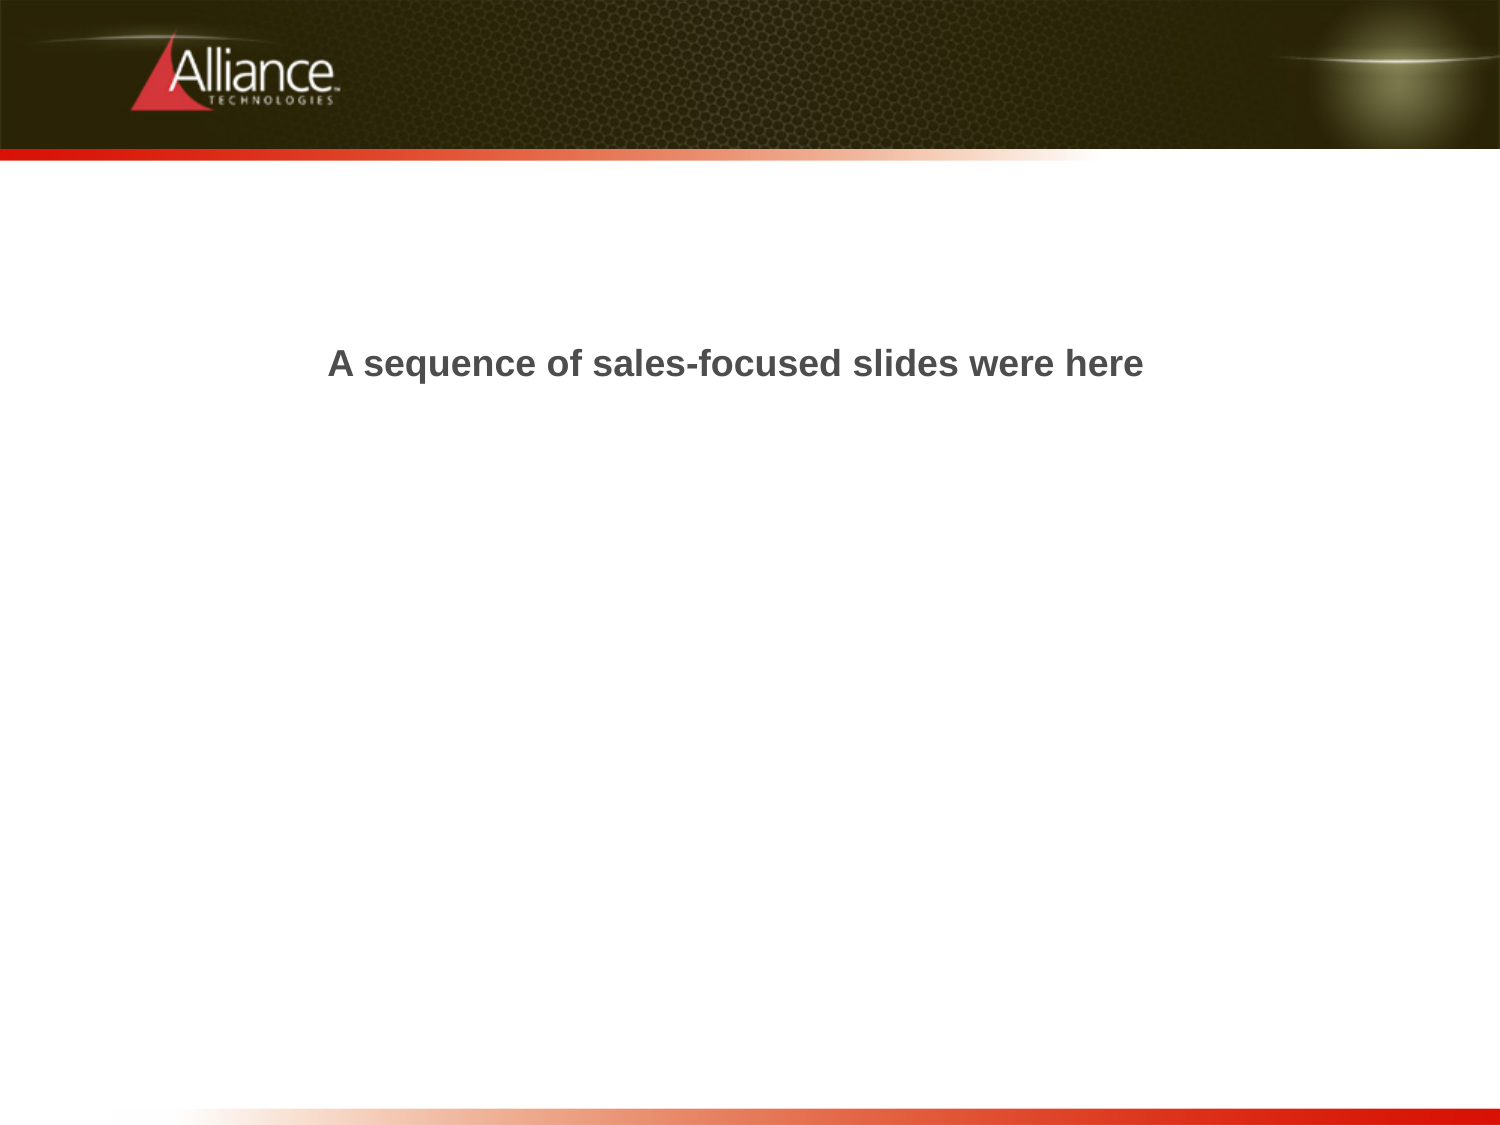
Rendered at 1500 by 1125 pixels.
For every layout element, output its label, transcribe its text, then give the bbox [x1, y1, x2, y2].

text_box A sequence of sales-focused slides were here [312, 331, 1188, 794]
picture [114, 1109, 1500, 1125]
picture [0, 0, 1500, 161]
